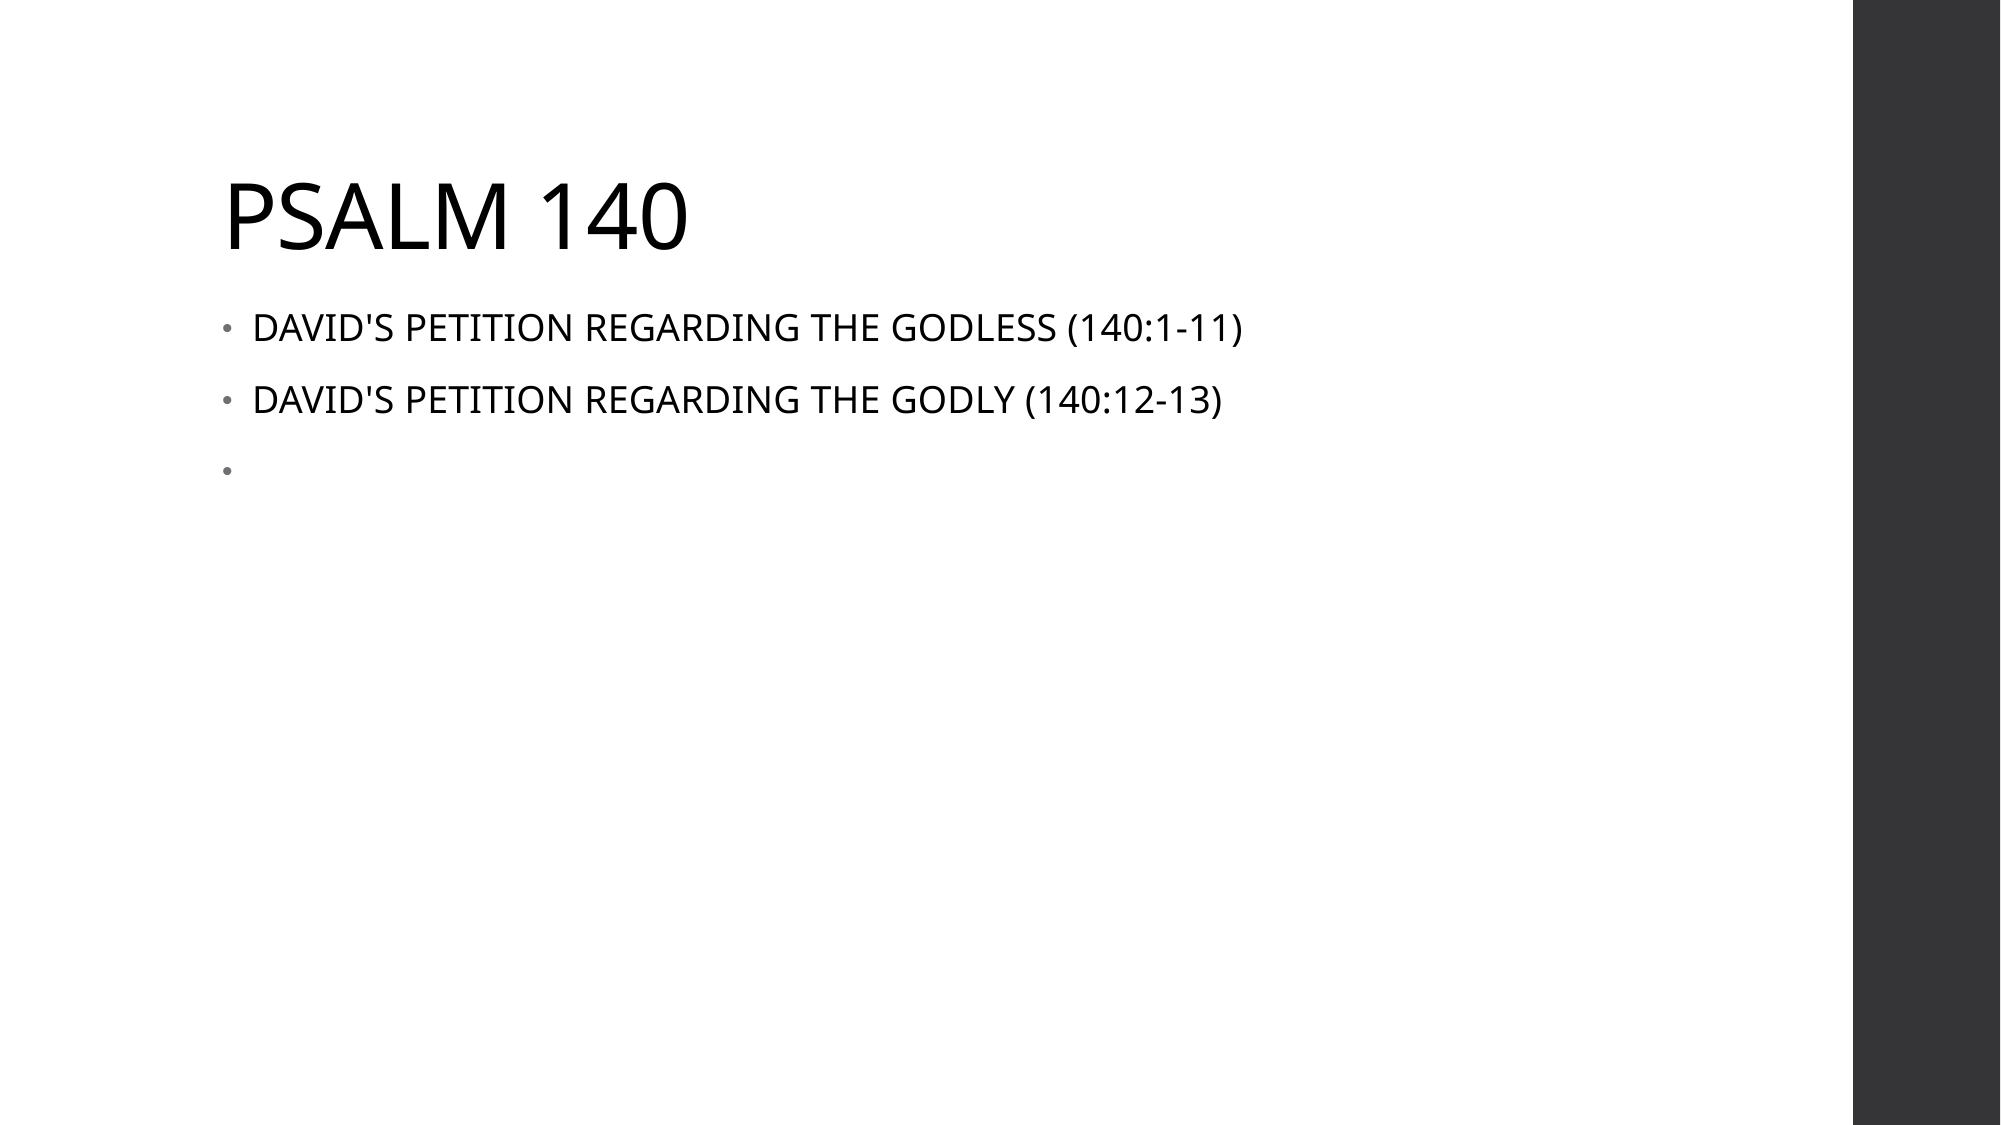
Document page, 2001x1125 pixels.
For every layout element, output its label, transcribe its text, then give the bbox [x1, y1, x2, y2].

title PSALM 140 [206, 60, 1797, 278]
list DAVID'S PETITION REGARDING THE GODLESS (140:1-11) DAVID'S PETITION REGARDING THE GODLY (140:12-13) [206, 299, 1617, 1014]
